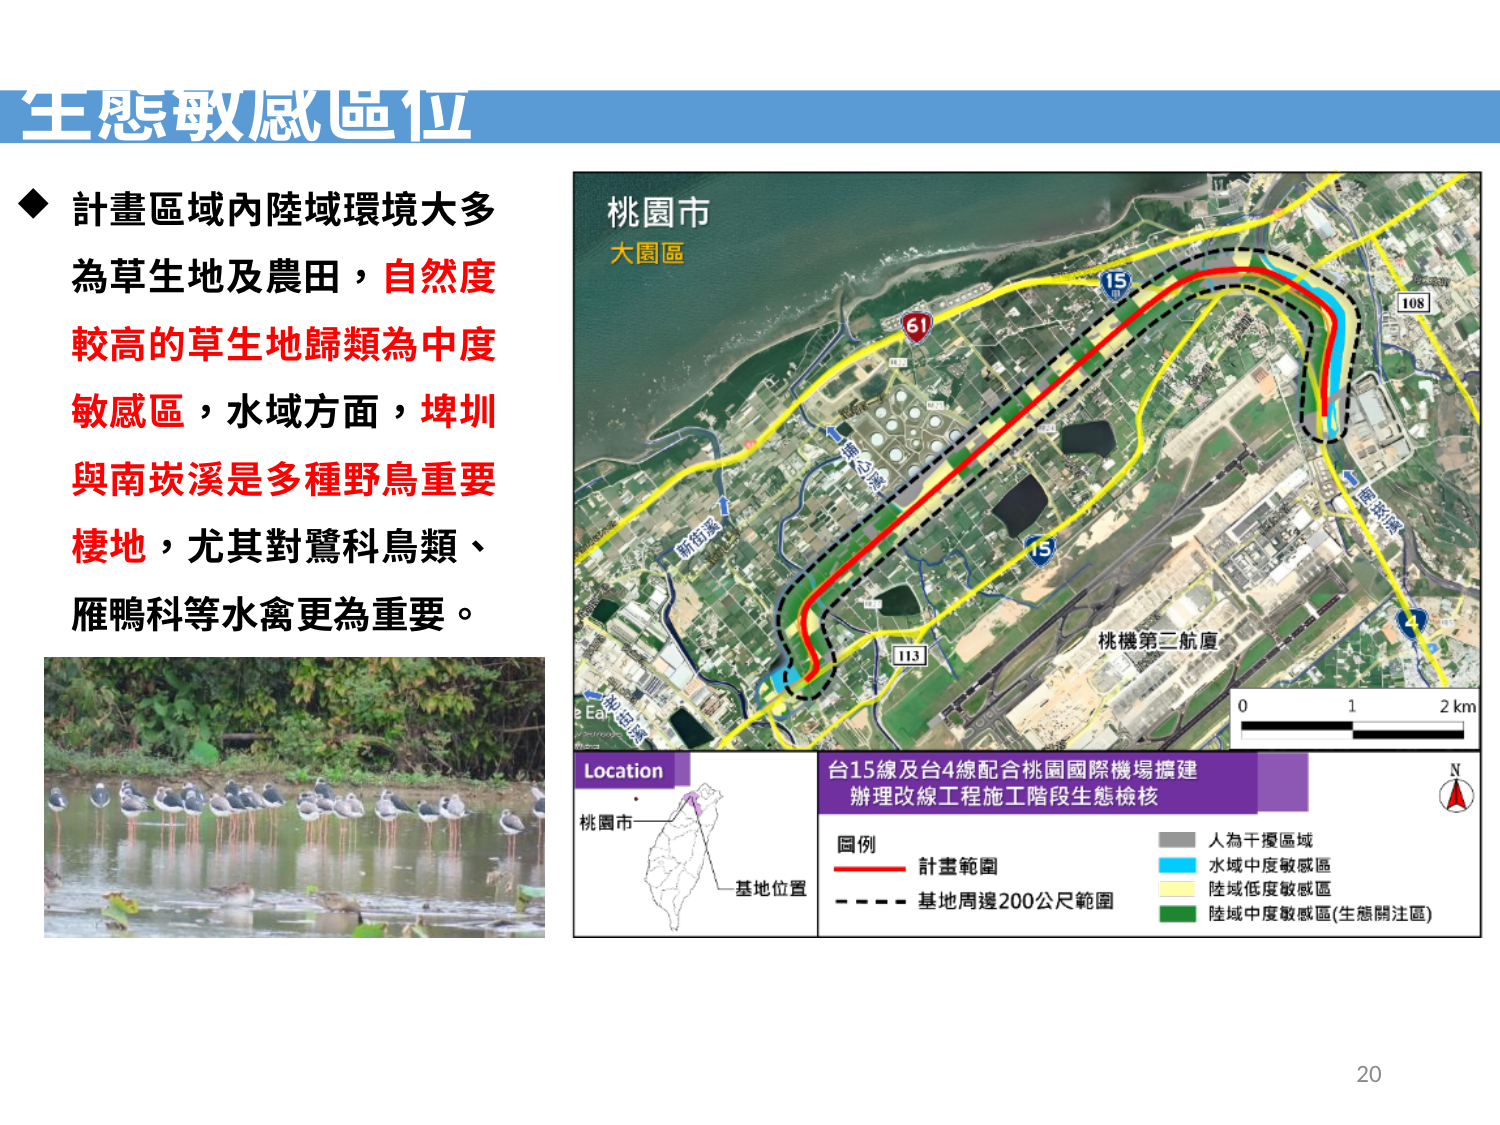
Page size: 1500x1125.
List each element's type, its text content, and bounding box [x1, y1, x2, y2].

text_box 計畫區域內陸域環境大多為草生地及農田，自然度較高的草生地歸類為中度敏感區，水域方面，埤圳與南崁溪是多種野鳥重要棲地，尤其對鷺科鳥類、雁鴨科等水禽更為重要。 [0, 155, 512, 779]
text_box [0, 90, 4, 144]
text_box 生態敏感區位 [4, 42, 959, 185]
picture [568, 169, 1489, 938]
picture [44, 657, 545, 938]
text_box [959, 90, 1500, 144]
